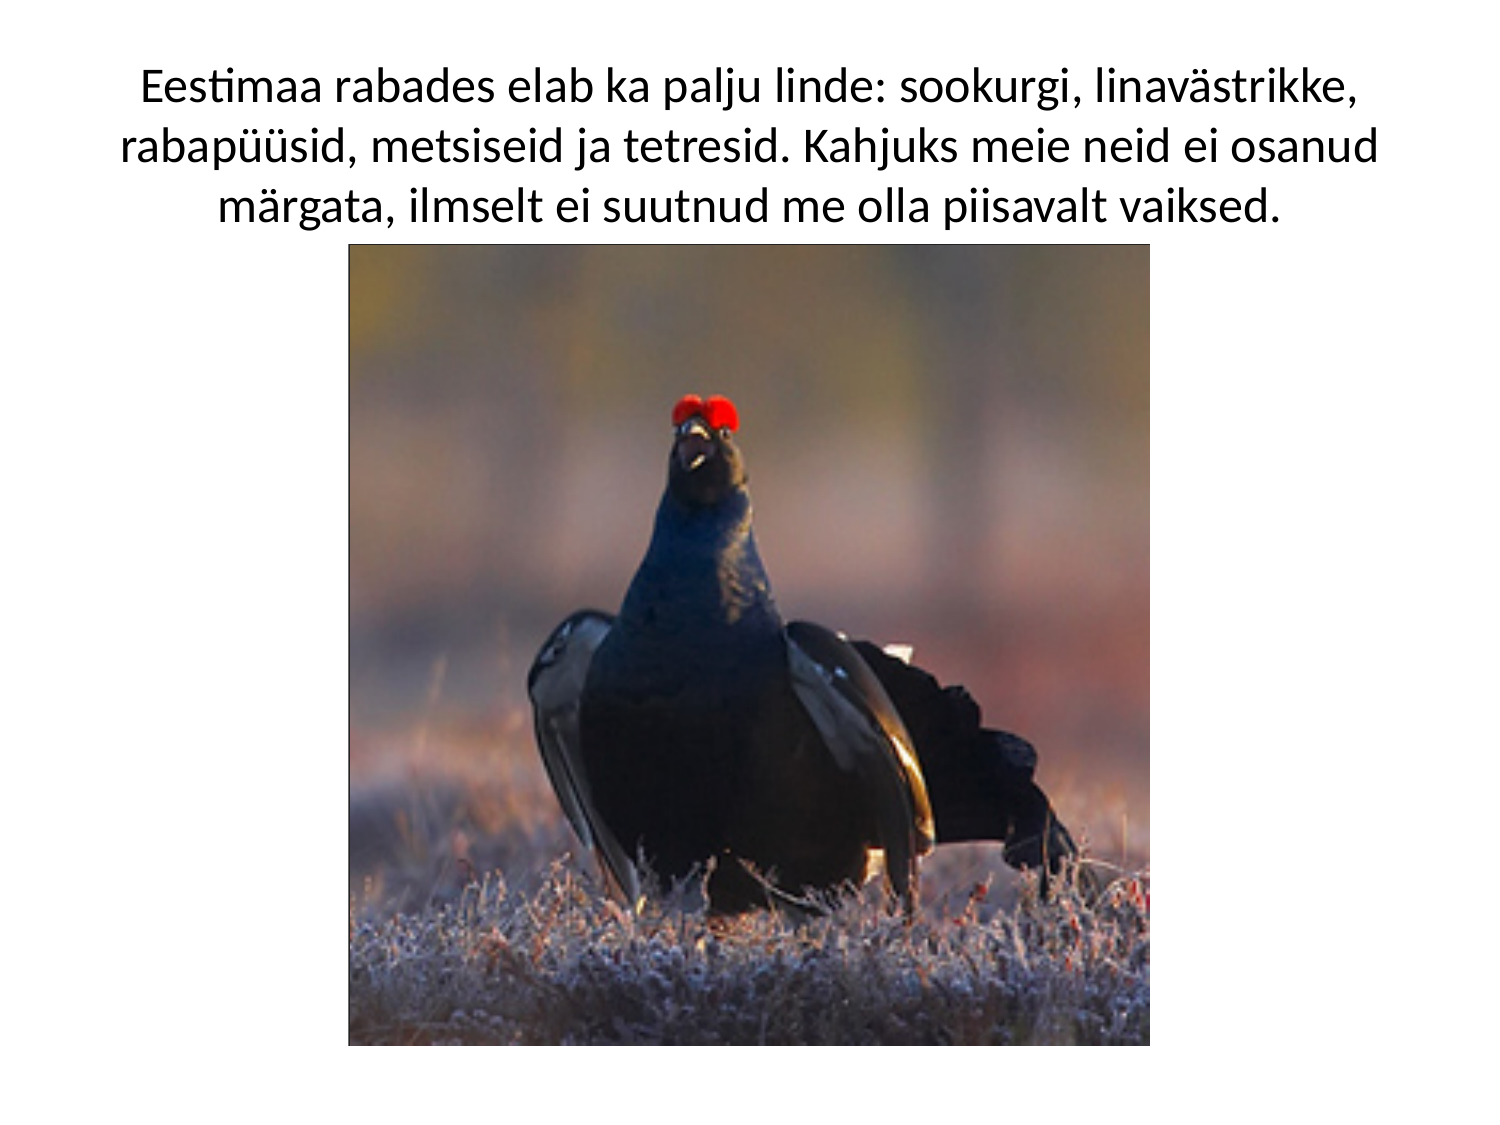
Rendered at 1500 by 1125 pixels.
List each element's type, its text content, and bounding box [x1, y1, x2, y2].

picture [348, 243, 1500, 1098]
title Eestimaa rabades elab ka palju linde: sookurgi, linavästrikke, rabapüüsid, metsiseid ja tetresid. Kahjuks meie neid ei osanud märgata, ilmselt ei suutnud me olla piisavalt vaiksed. [75, 45, 1426, 233]
